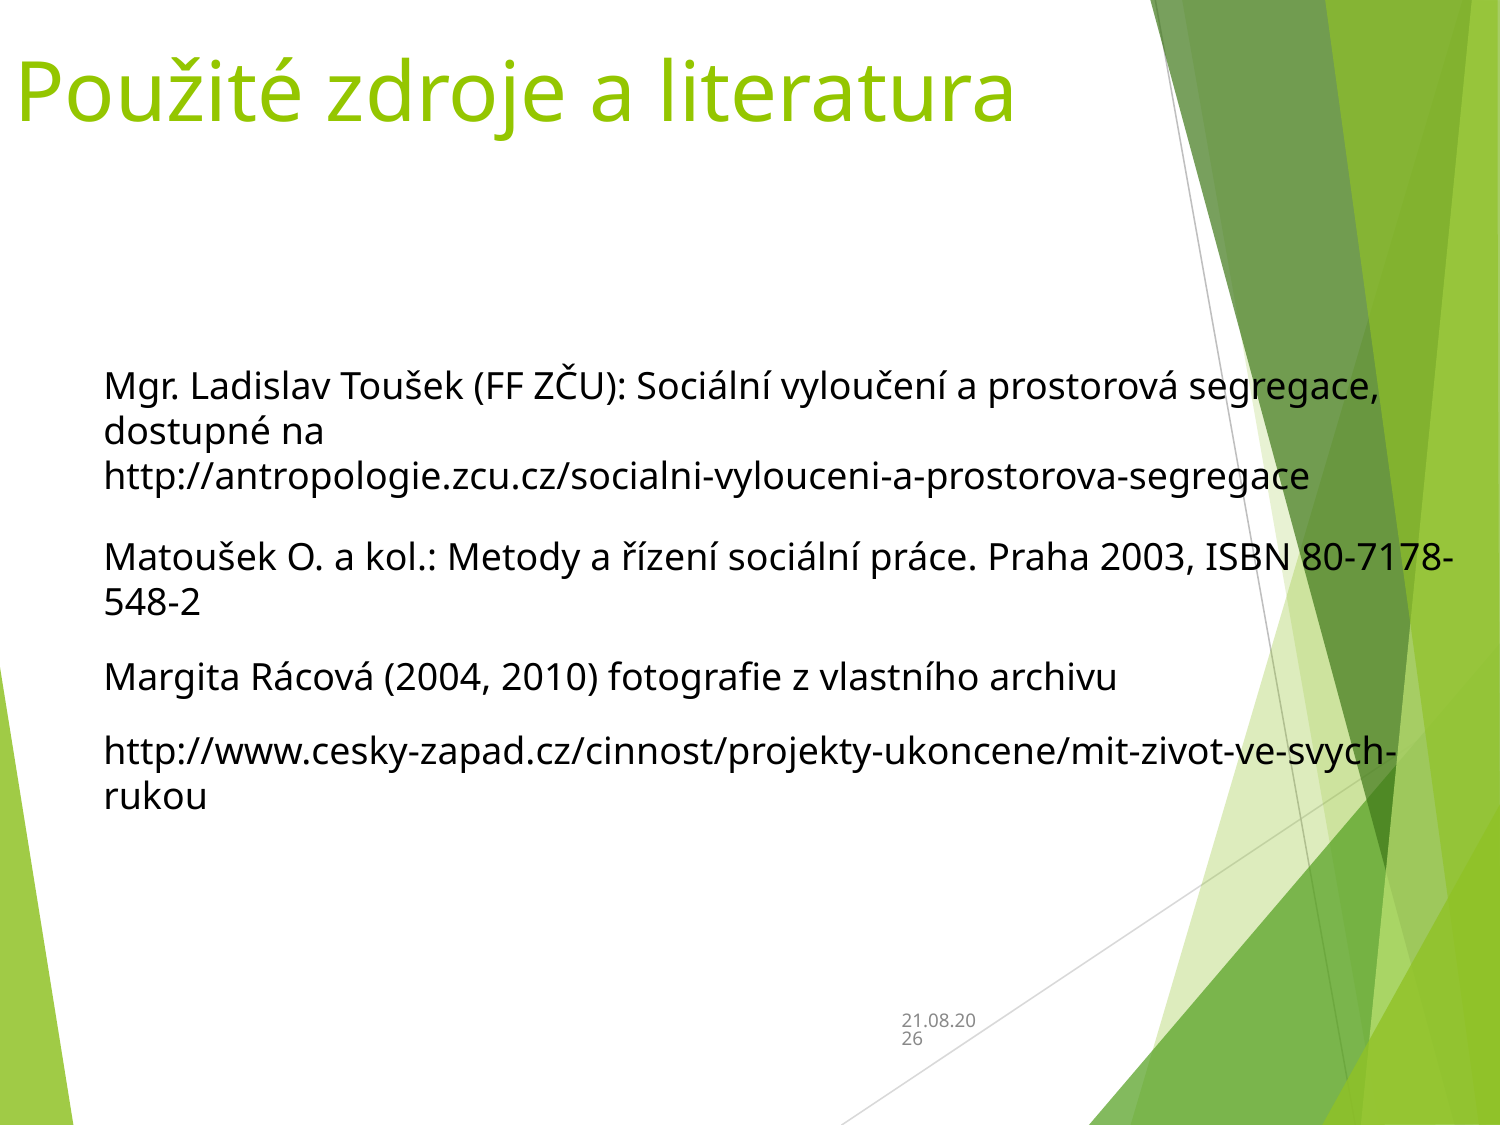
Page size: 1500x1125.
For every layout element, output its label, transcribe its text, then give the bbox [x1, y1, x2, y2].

text_box 14.04.2020 [886, 1034, 999, 1051]
list Mgr. Ladislav Toušek (FF ZČU): Sociální vyloučení a prostorová segregace, dostupné na http://antropologie.zcu.cz/socialni-vylouceni-a-prostorova-segregace Matoušek O. a kol.: Metody a řízení sociální práce. Praha 2003, ISBN 80-7178-548-2 Margita Rácová (2004, 2010) fotografie z vlastního archivu http://www.cesky-zapad.cz/cinnost/projekty-ukoncene/mit-zivot-ve-svych-rukou [88, 265, 1500, 1034]
title Použité zdroje a literatura [0, 31, 1153, 219]
